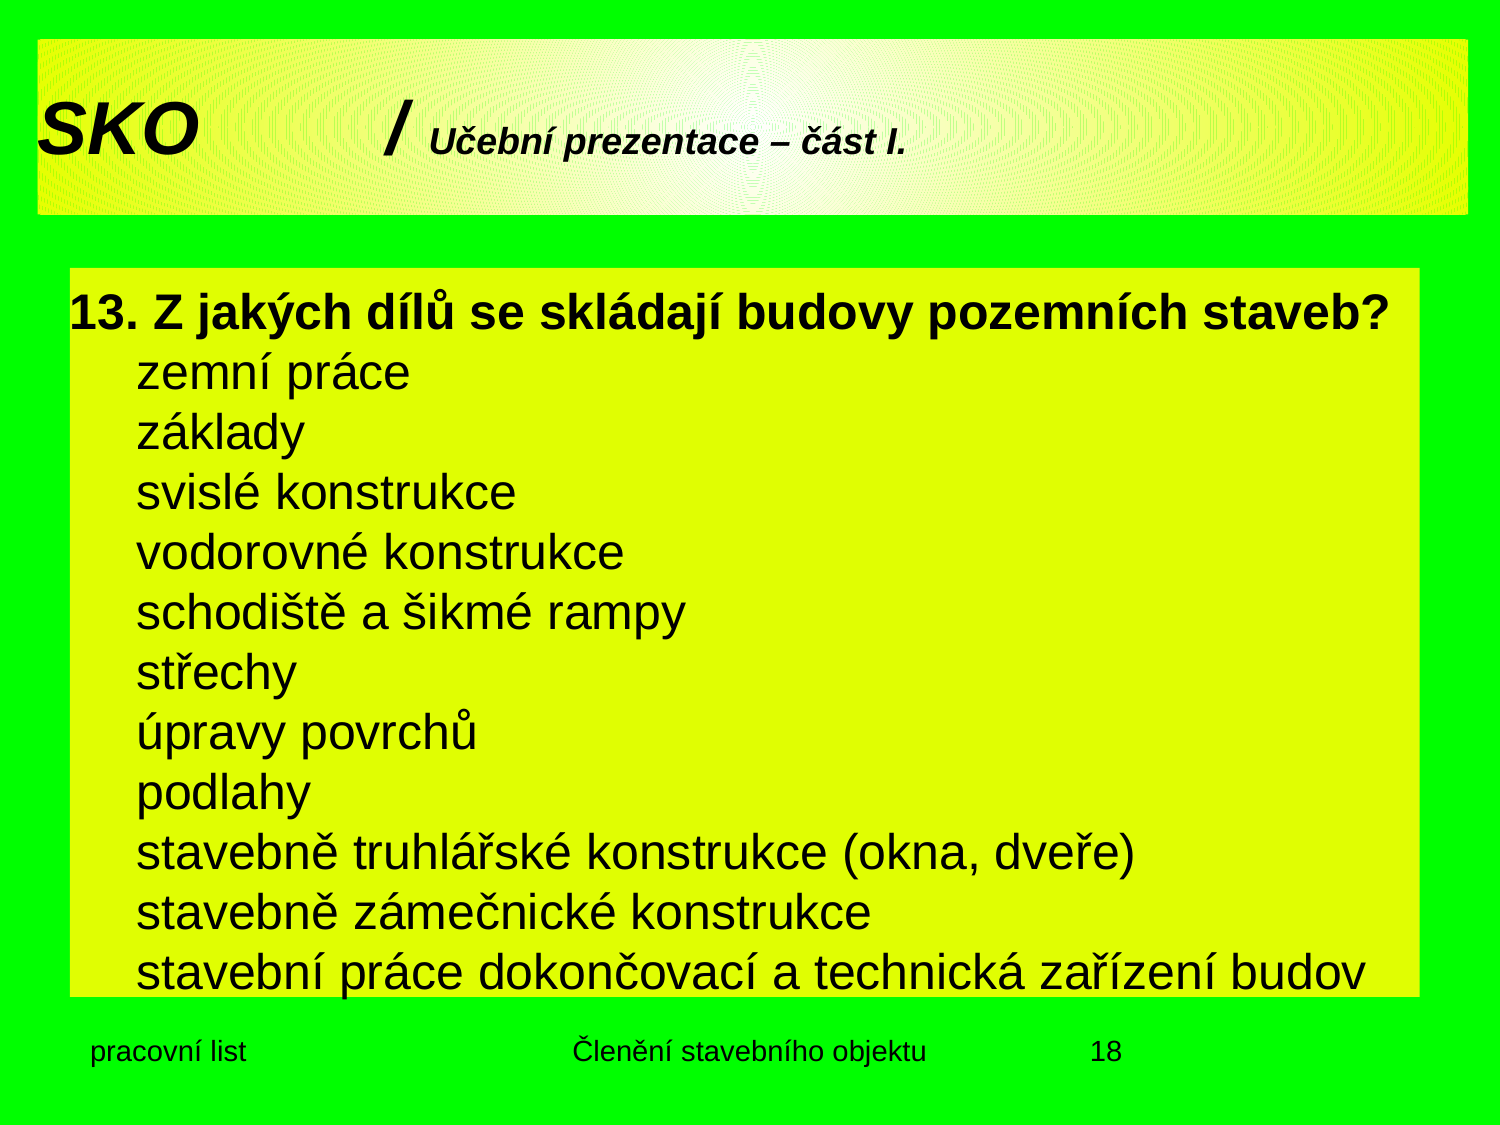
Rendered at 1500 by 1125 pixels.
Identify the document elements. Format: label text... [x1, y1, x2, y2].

text_box SKO / Učební prezentace – část I. [38, 40, 1468, 214]
text_box Členění stavebního objektu [512, 1024, 988, 1103]
text_box pracovní list [75, 1024, 426, 1103]
text_box [1074, 1024, 1426, 1103]
text_box 13. Z jakých dílů se skládají budovy pozemních staveb? zemní práce základy svislé konstrukce vodorovné konstrukce schodiště a šikmé rampy střechy úpravy povrchů podlahy stavebně truhlářské konstrukce (okna, dveře) stavebně zámečnické konstrukce stavební práce dokončovací a technická zařízení budov [69, 267, 1420, 997]
